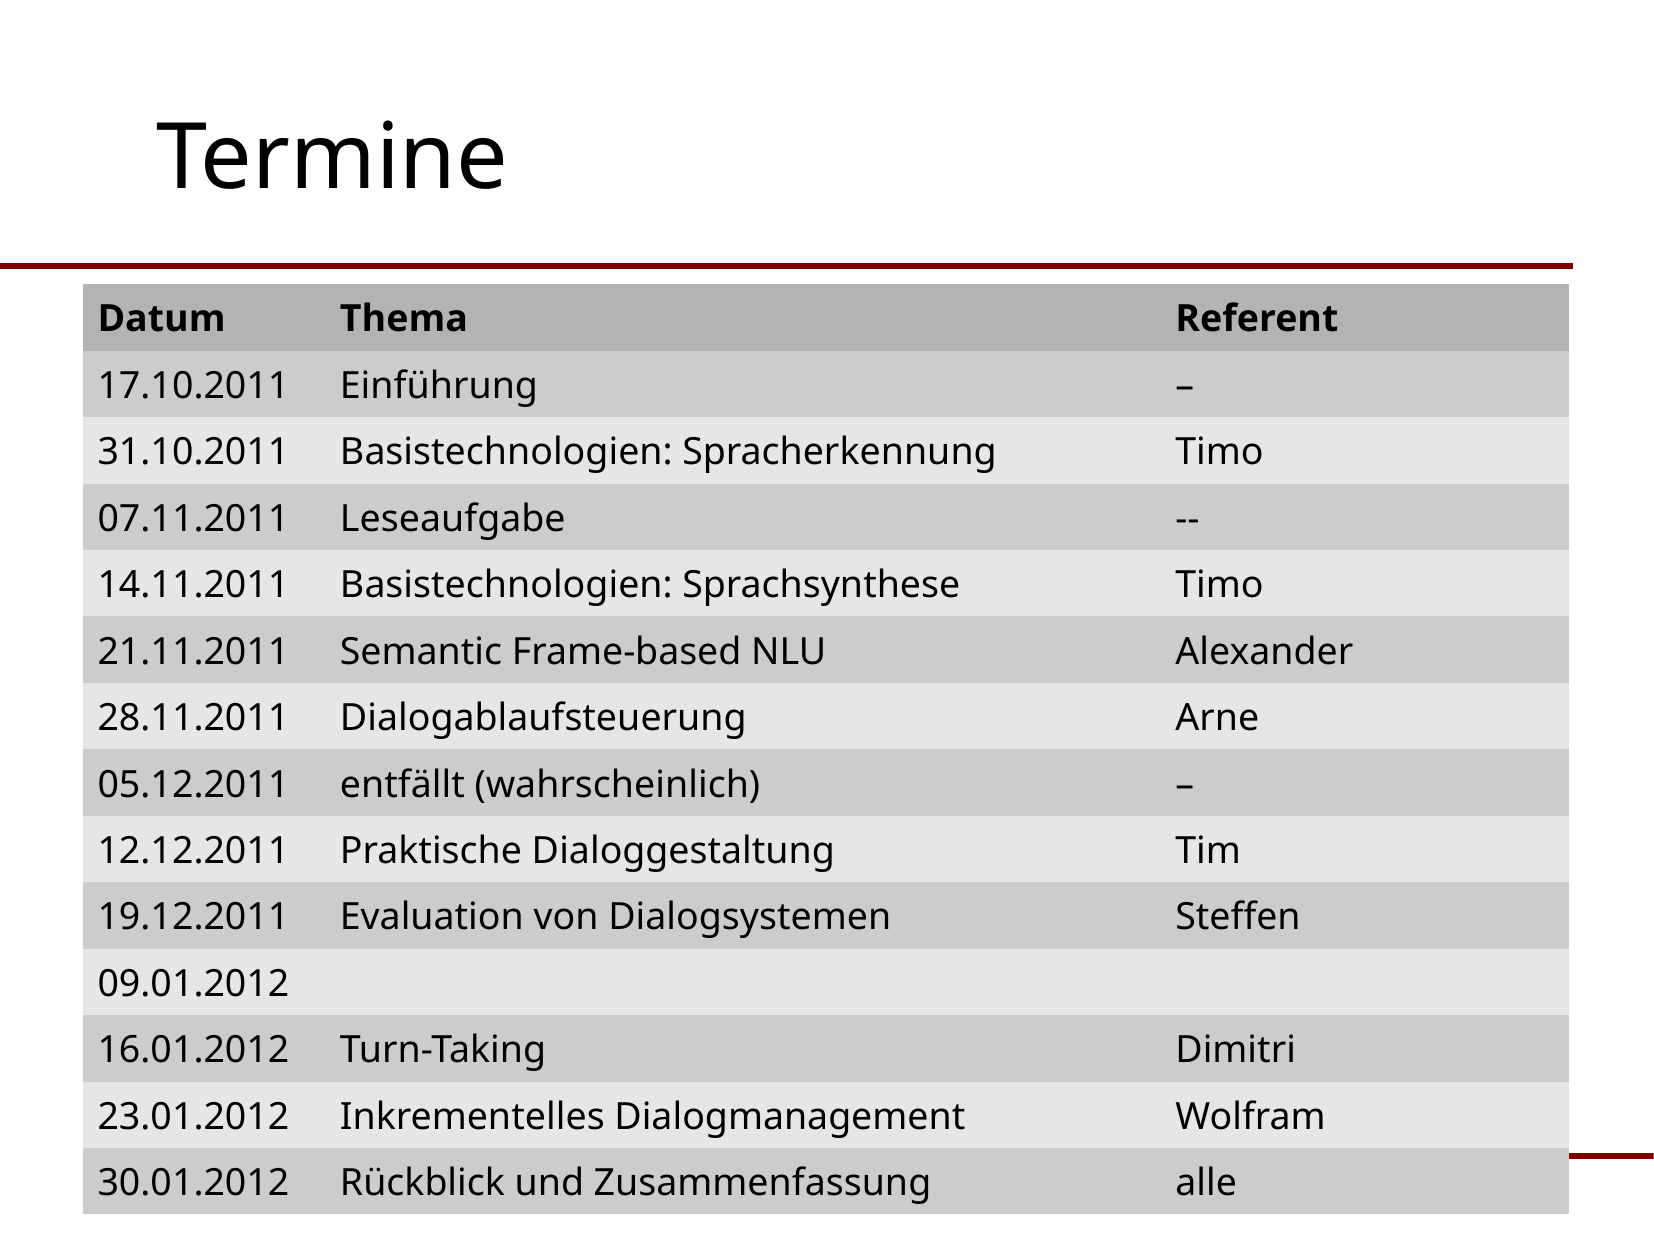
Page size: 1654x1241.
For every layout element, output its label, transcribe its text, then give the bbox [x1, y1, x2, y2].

table_cell Praktische Dialoggestaltung [325, 816, 1161, 882]
table_cell Leseaufgabe [325, 484, 1161, 550]
table_cell 12.12.2011 [83, 816, 325, 882]
table_cell Alexander [1161, 616, 1569, 683]
table_cell 09.01.2012 [83, 949, 325, 1015]
table_cell alle [1161, 1148, 1569, 1214]
table_cell Einführung [325, 351, 1161, 417]
table_cell Rückblick und Zusammenfassung [325, 1148, 1161, 1214]
table_cell 23.01.2012 [83, 1082, 325, 1148]
table_cell Timo [1161, 550, 1569, 616]
table_cell Inkrementelles Dialogmanagement [325, 1082, 1161, 1148]
table_cell entfällt (wahrscheinlich) [325, 749, 1161, 816]
table_cell Basistechnologien: Sprachsynthese [325, 550, 1161, 616]
table_header Datum [83, 284, 325, 351]
table_cell [1161, 949, 1569, 1015]
table_cell 05.12.2011 [83, 749, 325, 816]
table_cell Semantic Frame-based NLU [325, 616, 1161, 683]
table_cell – [1161, 749, 1569, 816]
table_cell [325, 949, 1161, 1015]
table_header Referent [1161, 284, 1569, 351]
table_cell Evaluation von Dialogsystemen [325, 882, 1161, 949]
table_cell 16.01.2012 [83, 1015, 325, 1082]
table_cell 31.10.2011 [83, 417, 325, 484]
table_cell 19.12.2011 [83, 882, 325, 949]
table_cell Dimitri [1161, 1015, 1569, 1082]
table_cell 21.11.2011 [83, 616, 325, 683]
table_cell 17.10.2011 [83, 351, 325, 417]
table_cell Turn-Taking [325, 1015, 1161, 1082]
table_header Thema [325, 284, 1161, 351]
title Termine [82, 49, 1571, 257]
table_cell 14.11.2011 [83, 550, 325, 616]
table_cell 30.01.2012 [83, 1148, 325, 1214]
table_cell Wolfram [1161, 1082, 1569, 1148]
table_cell Arne [1161, 683, 1569, 749]
table_cell – [1161, 351, 1569, 417]
table_cell 07.11.2011 [83, 484, 325, 550]
table_cell 28.11.2011 [83, 683, 325, 749]
table_cell -- [1161, 484, 1569, 550]
table_cell Basistechnologien: Spracherkennung [325, 417, 1161, 484]
table_cell Dialogablaufsteuerung [325, 683, 1161, 749]
table_cell Timo [1161, 417, 1569, 484]
table_cell Steffen [1161, 882, 1569, 949]
table_cell Tim [1161, 816, 1569, 882]
